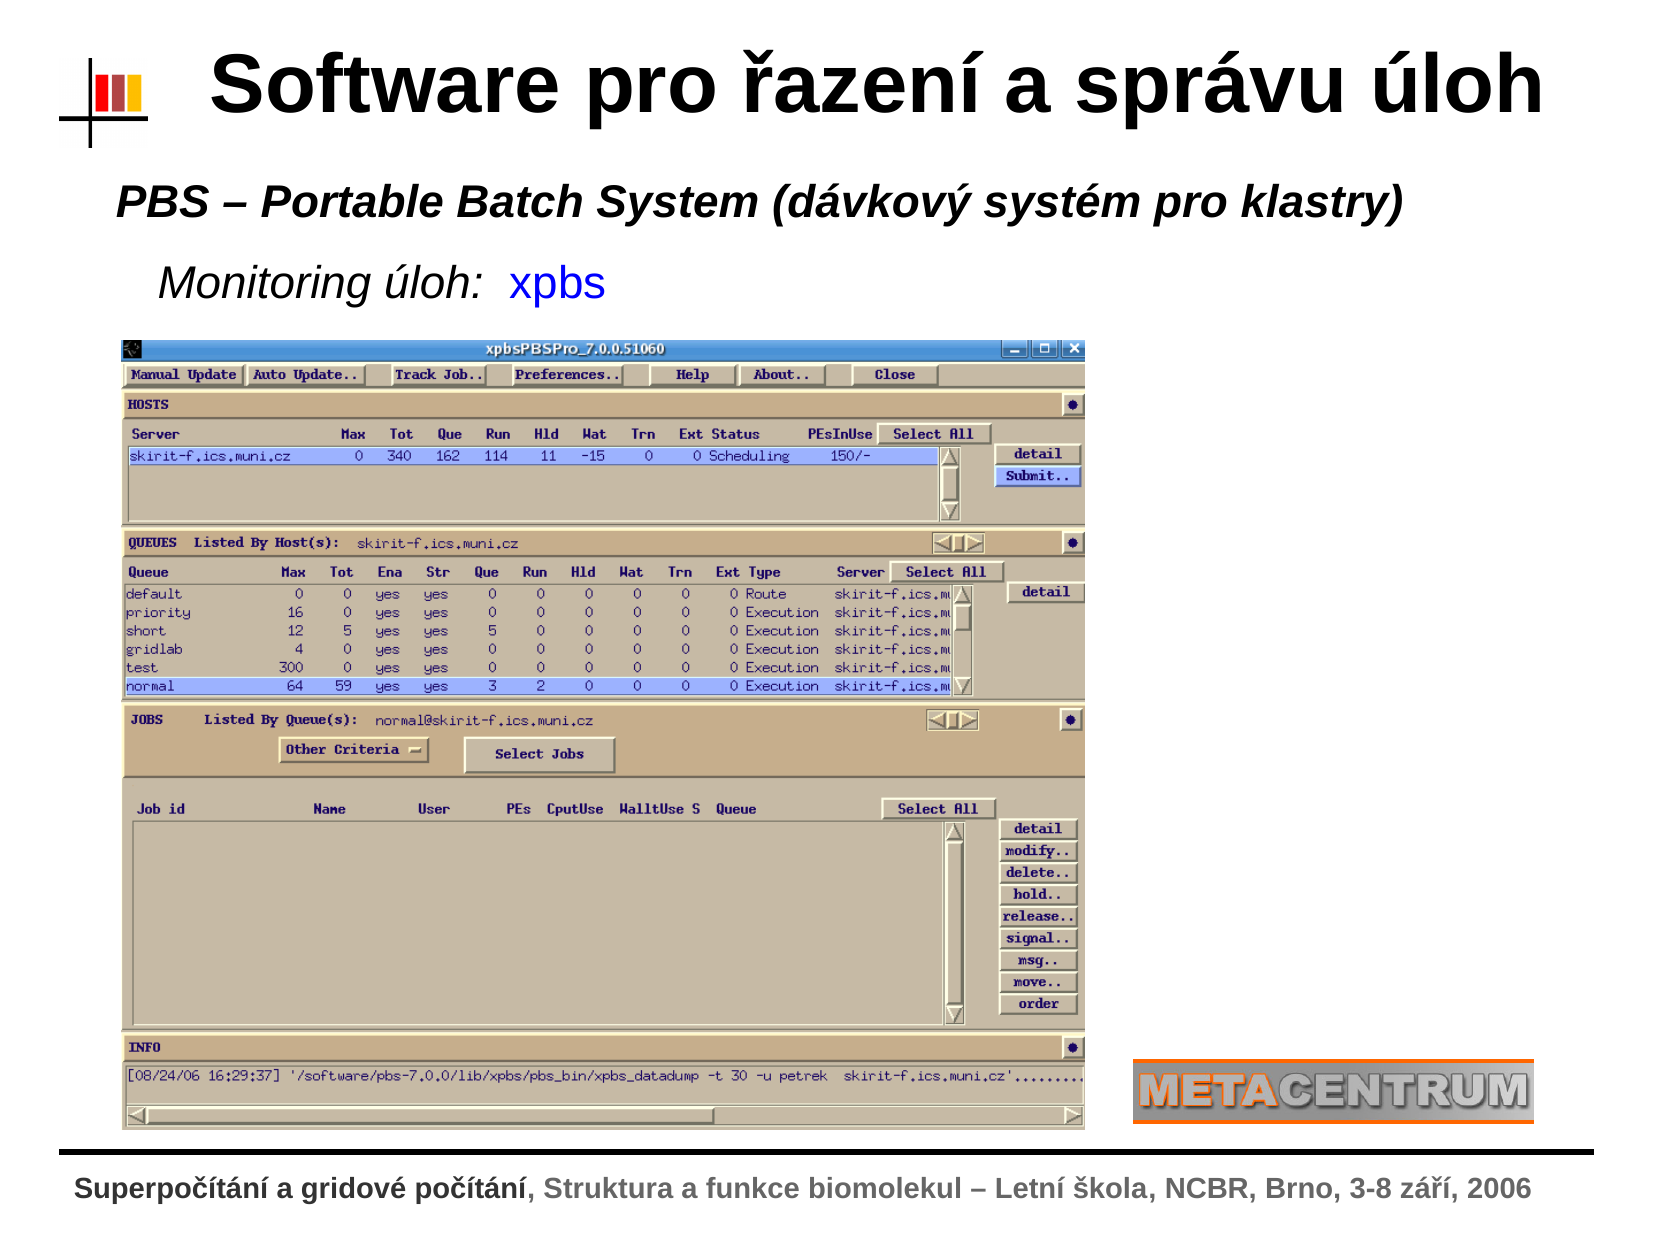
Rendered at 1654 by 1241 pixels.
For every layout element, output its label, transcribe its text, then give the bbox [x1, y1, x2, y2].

text_box Software pro řazení a správu úloh [194, 29, 1595, 171]
picture [59, 58, 148, 148]
text_box PBS – Portable Batch System (dávkový systém pro klastry) [101, 168, 1578, 253]
text_box Monitoring úloh: xpbs [107, 249, 1166, 334]
text_box Superpočítání a gridové počítání, Struktura a funkce biomolekul – Letní škola, NCBR, Brno, 3-8 září, 2006 [59, 1151, 1558, 1214]
picture [1133, 1059, 1534, 1124]
picture [121, 340, 1085, 1130]
